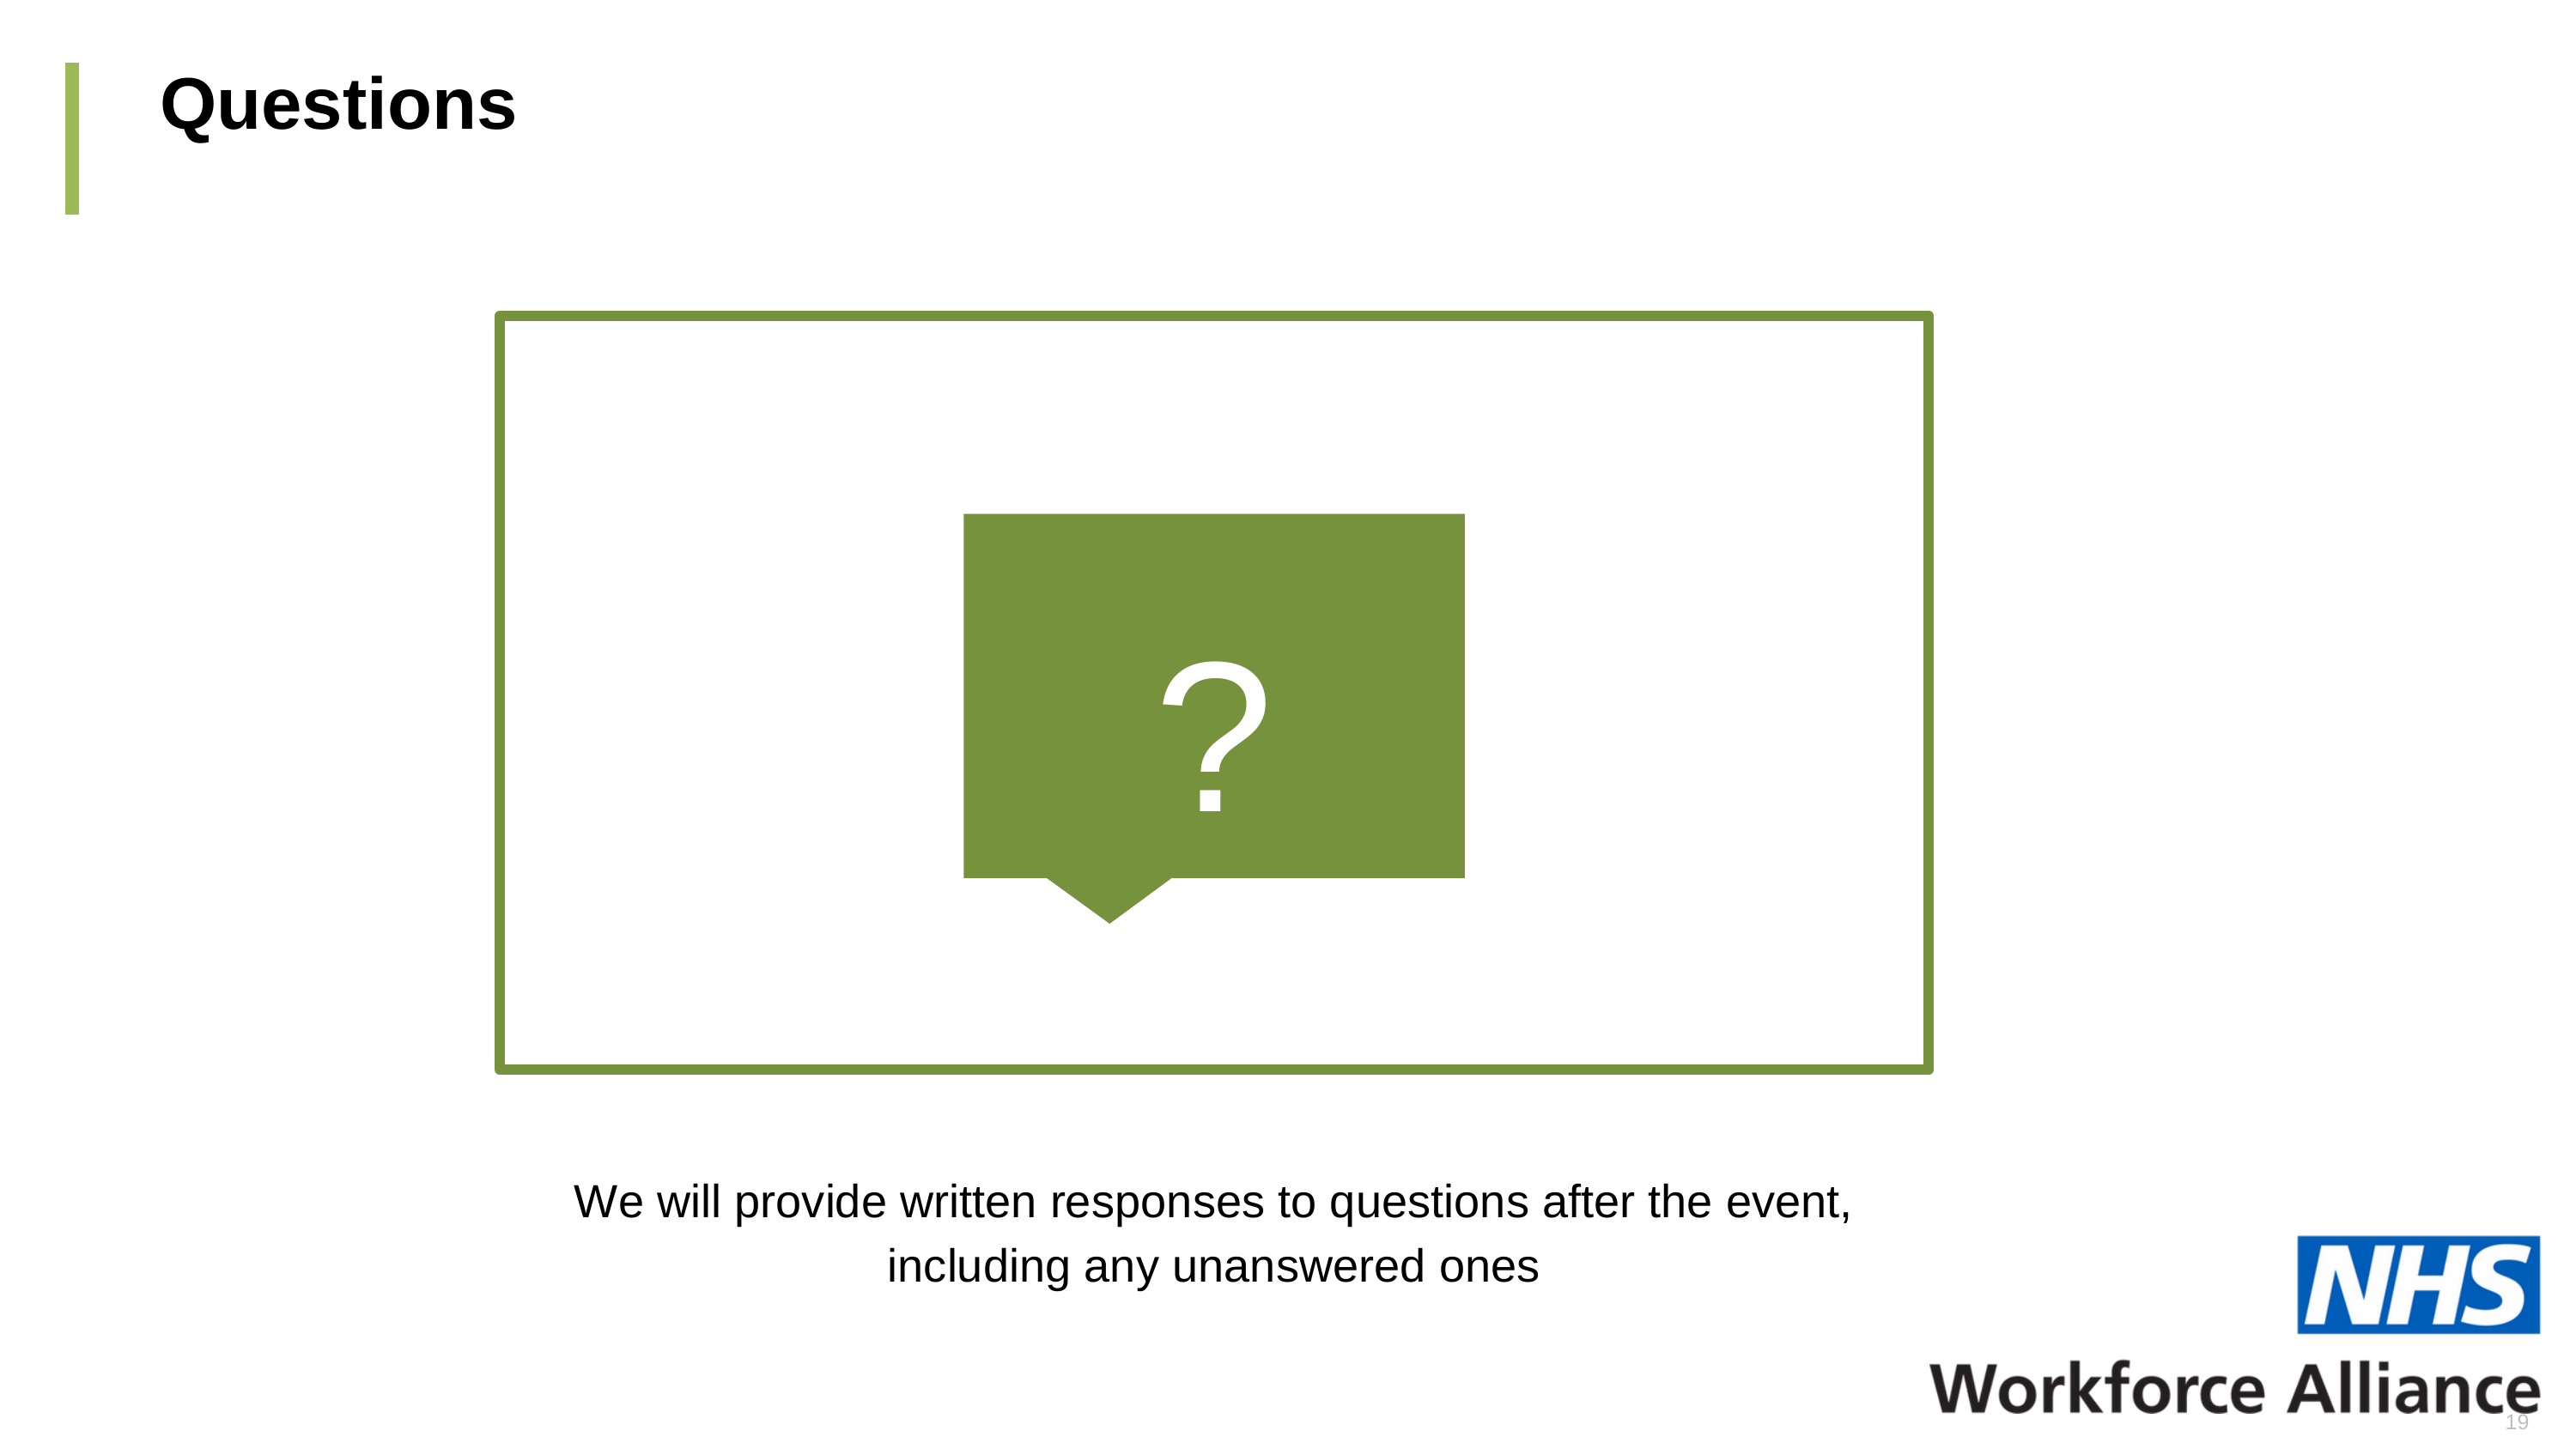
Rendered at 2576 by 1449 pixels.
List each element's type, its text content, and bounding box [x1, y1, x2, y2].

text_box ? [1119, 594, 1309, 798]
list Questions [100, 49, 2512, 151]
text_box We will provide written responses to questions after the event, including any unanswered ones [500, 1149, 1929, 1298]
text_box [1929, 1234, 2543, 1414]
text_box [963, 512, 1466, 925]
